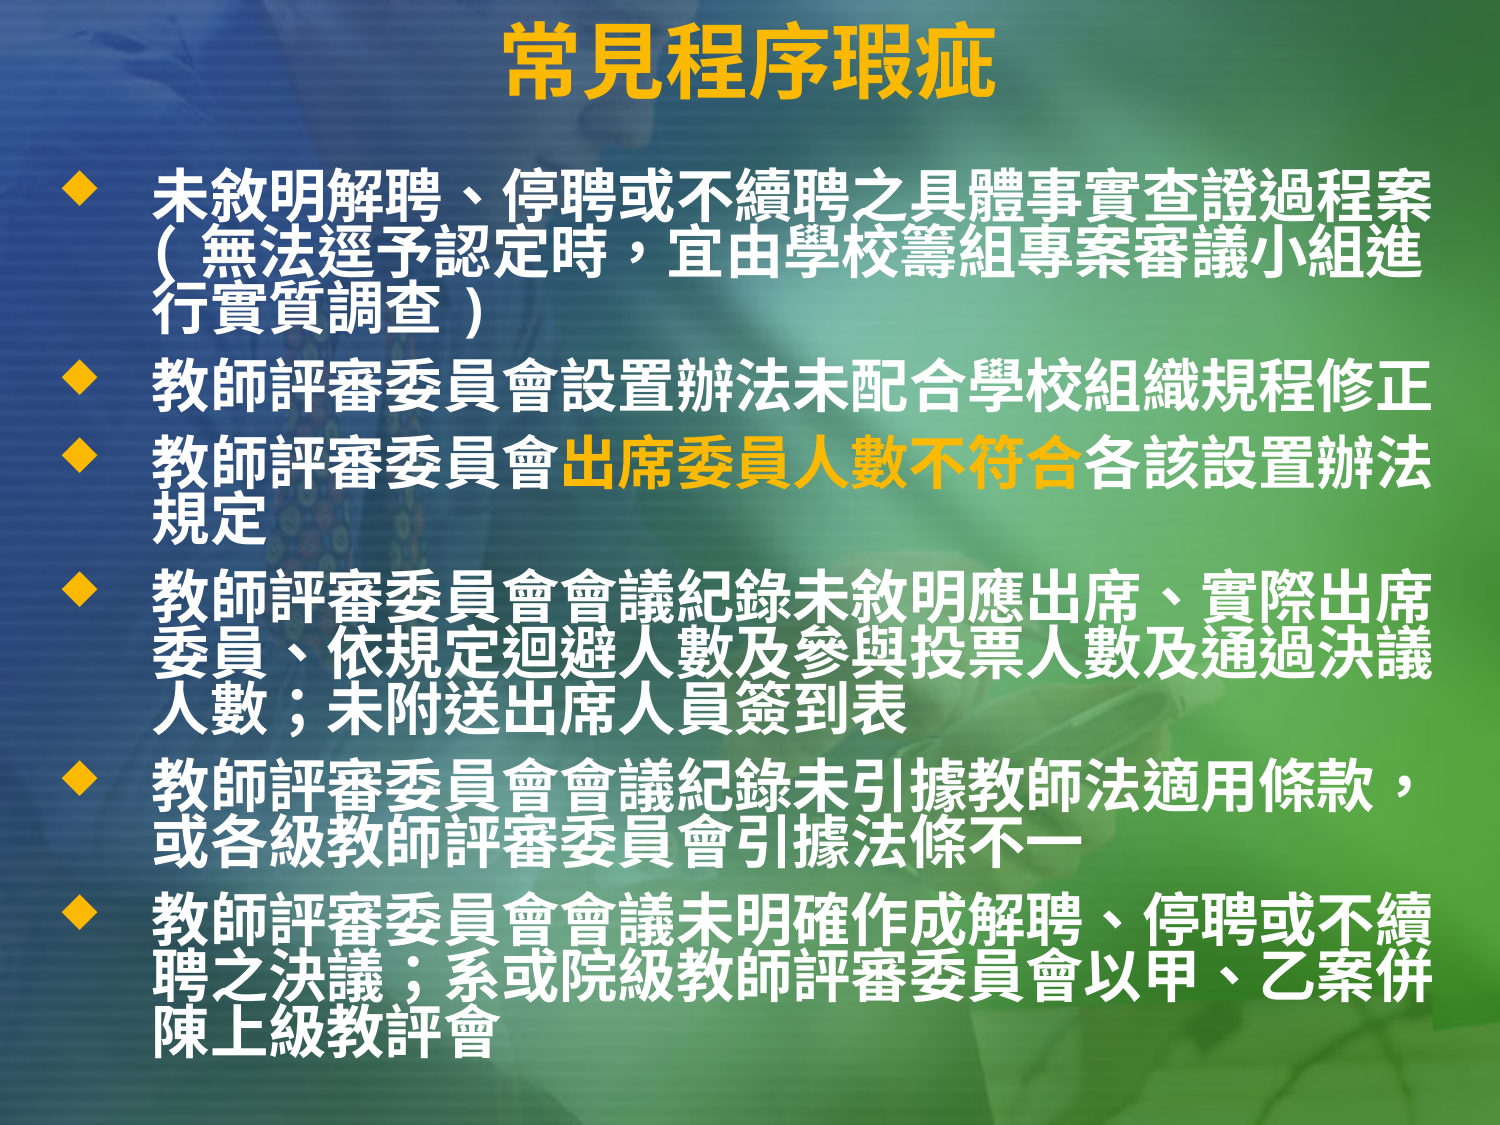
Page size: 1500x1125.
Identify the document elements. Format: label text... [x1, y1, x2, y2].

picture [0, 0, 1500, 1125]
title 常見程序瑕疵 [257, 12, 1240, 118]
list 未敘明解聘、停聘或不續聘之具體事實查證過程案(無法逕予認定時，宜由學校籌組專案審議小組進行實質調查) 教師評審委員會設置辦法未配合學校組織規程修正 教師評審委員會出席委員人數不符合各該設置辦法規定 教師評審委員會會議紀錄未敘明應出席、實際出席委員、依規定迴避人數及參與投票人數及通過決議人數；未附送出席人員簽到表 教師評審委員會會議紀錄未引據教師法適用條款，或各級教師評審委員會引據法條不一 教師評審委員會會議未明確作成解聘、停聘或不續聘之決議；系或院級教師評審委員會以甲、乙案併陳上級教評會 [43, 165, 1464, 1125]
